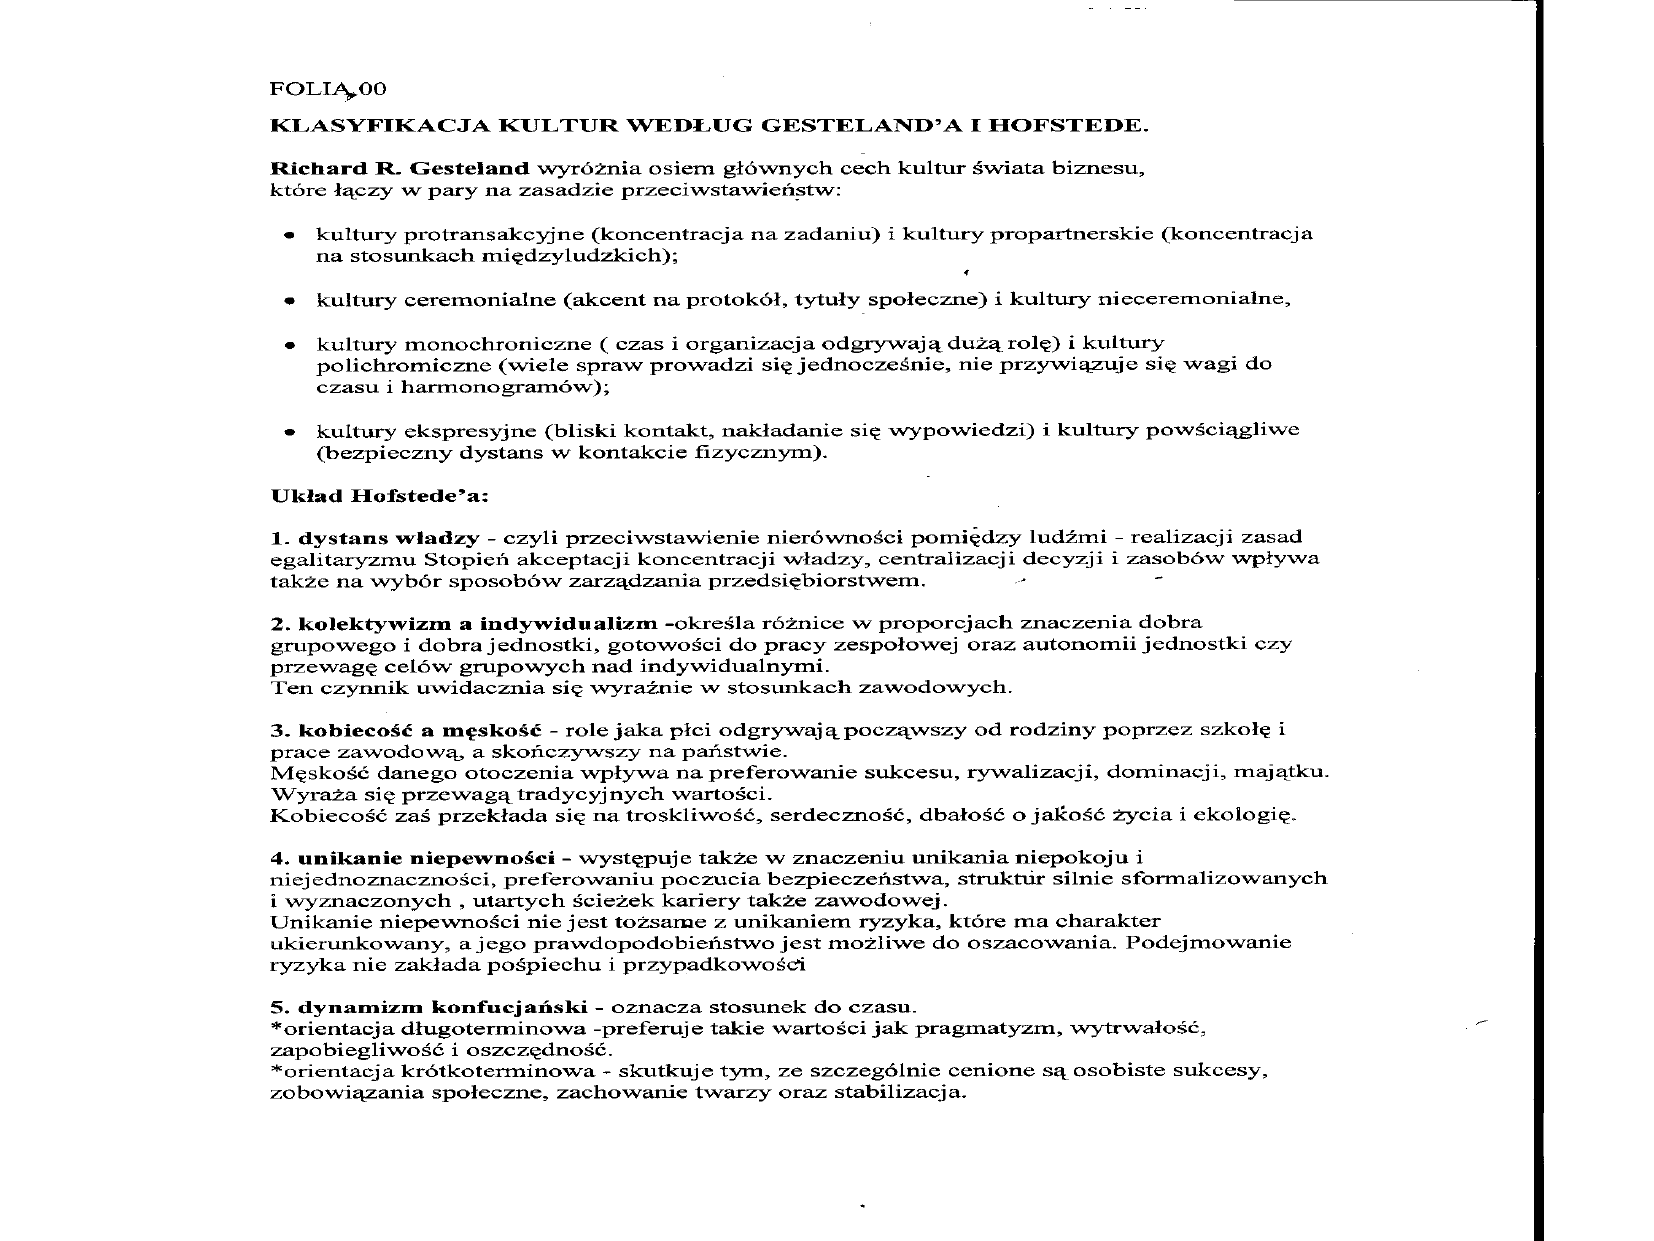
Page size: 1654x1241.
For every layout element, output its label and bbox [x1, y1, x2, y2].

picture [110, 0, 1544, 1241]
